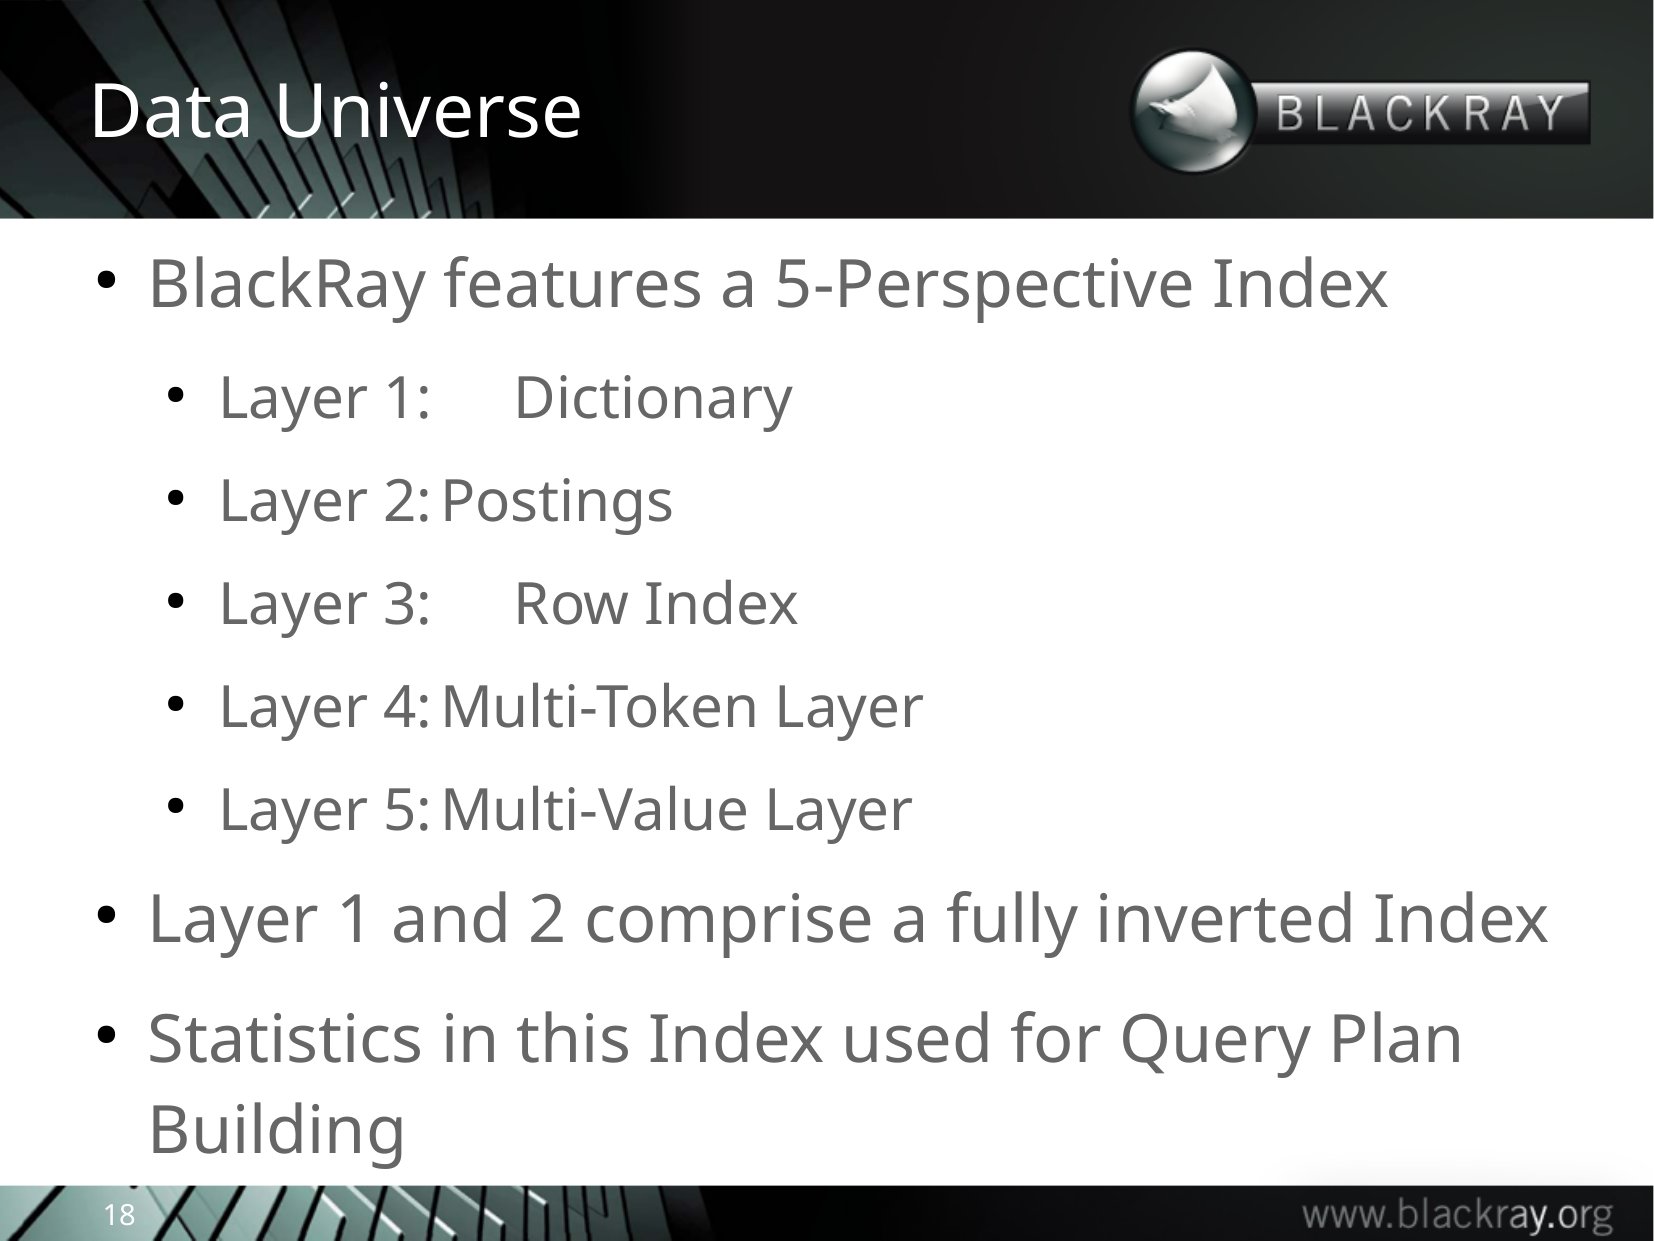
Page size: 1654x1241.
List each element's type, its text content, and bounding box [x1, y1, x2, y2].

picture [0, 0, 1654, 1241]
list BlackRay features a 5-Perspective Index Layer 1: Dictionary Layer 2: Postings Layer 3: Row Index Layer 4: Multi-Token Layer Layer 5: Multi-Value Layer Layer 1 and 2 comprise a fully inverted Index Statistics in this Index used for Query Plan Building [76, 236, 1625, 1137]
title Data Universe [88, 46, 1577, 170]
